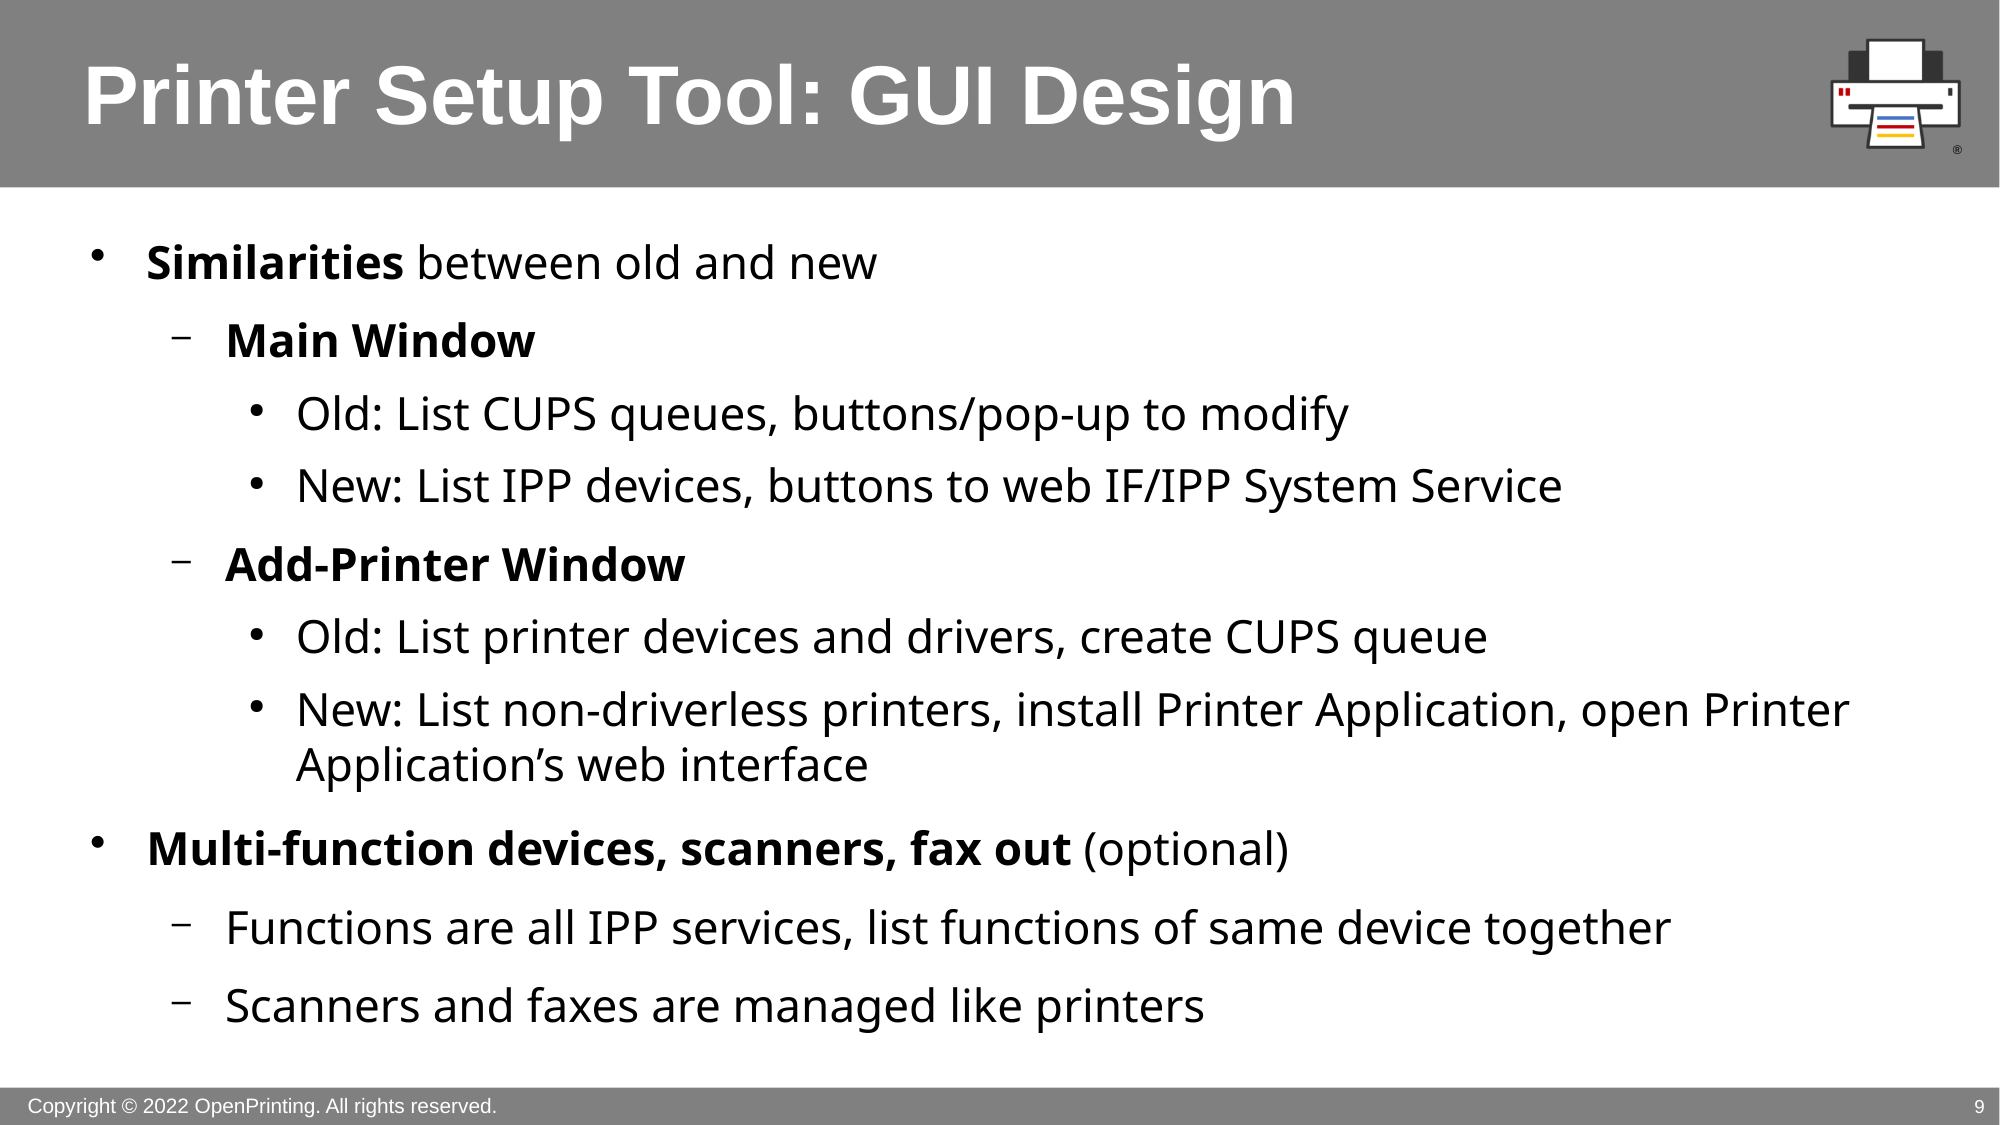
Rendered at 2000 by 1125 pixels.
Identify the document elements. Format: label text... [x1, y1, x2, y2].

picture [1825, 33, 1966, 154]
list Similarities between old and new Main Window Old: List CUPS queues, buttons/pop-up to modify New: List IPP devices, buttons to web IF/IPP System Service Add-Printer Window Old: List printer devices and drivers, create CUPS queue New: List non-driverless printers, install Printer Application, open Printer Application’s web interface Multi-function devices, scanners, fax out (optional) Functions are all IPP services, list functions of same device together Scanners and faxes are managed like printers [75, 224, 1936, 1067]
title Printer Setup Tool: GUI Design [75, 7, 1786, 175]
